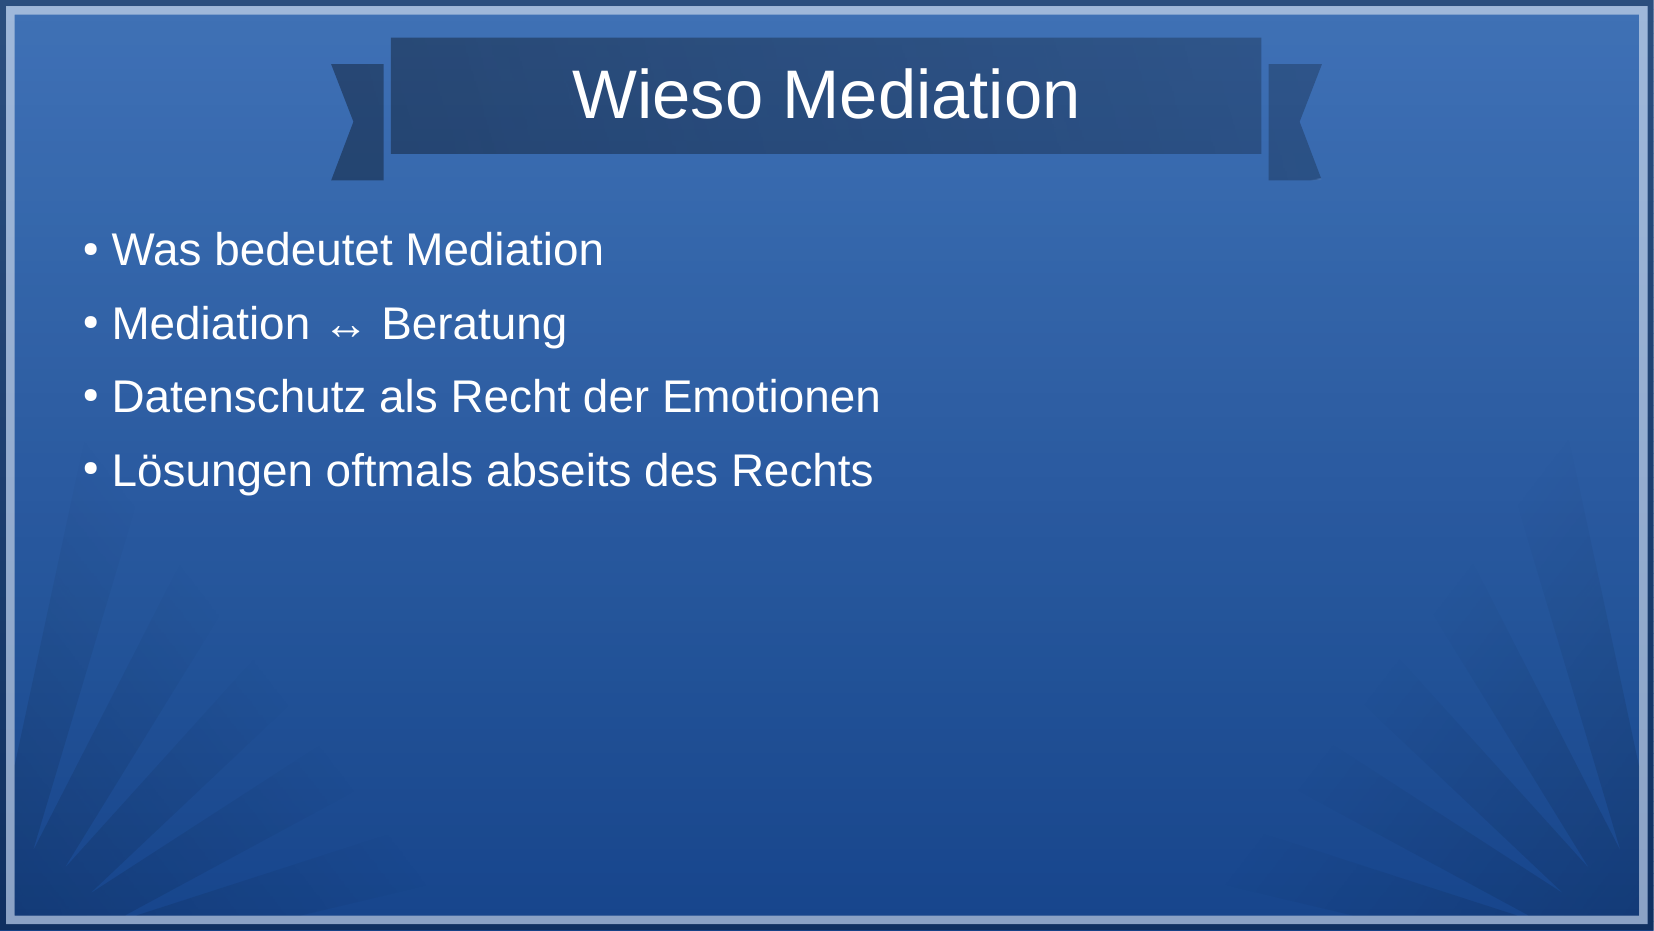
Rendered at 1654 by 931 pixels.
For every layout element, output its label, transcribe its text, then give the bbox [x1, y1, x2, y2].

title Wieso Mediation [389, 35, 1264, 154]
list Was bedeutet Mediation Mediation ↔ Beratung Datenschutz als Recht der Emotionen Lösungen oftmals abseits des Rechts [82, 224, 1571, 848]
